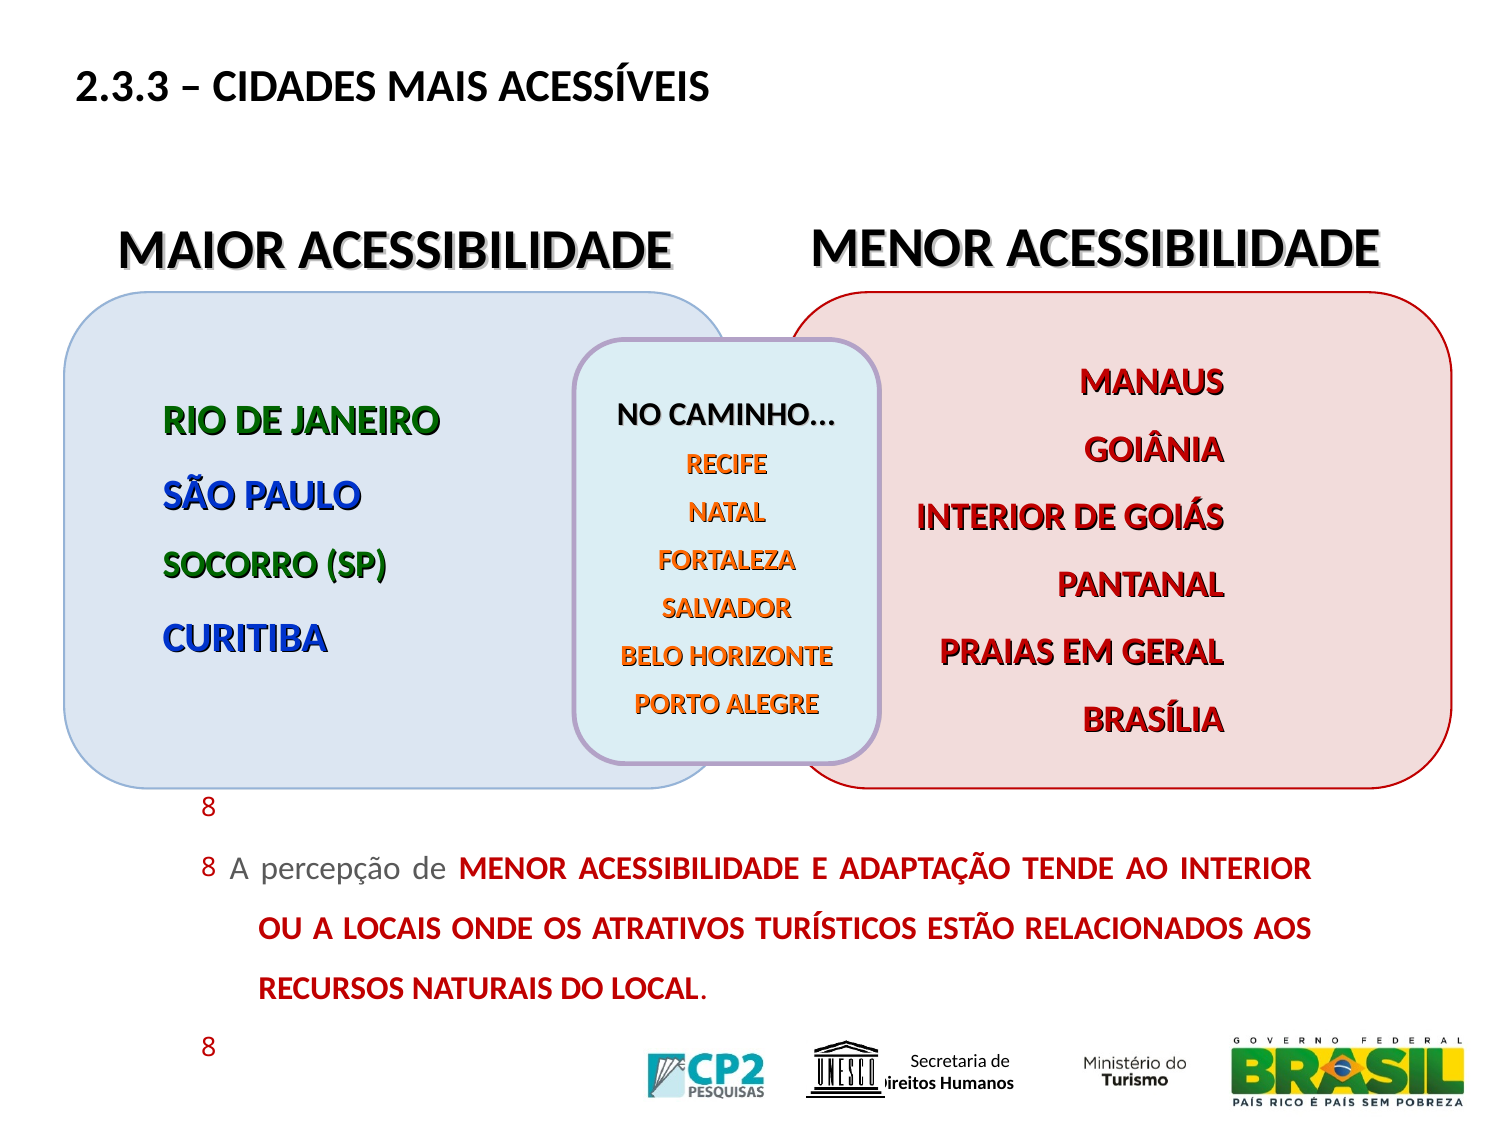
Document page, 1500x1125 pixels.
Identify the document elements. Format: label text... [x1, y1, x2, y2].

text_box [792, 292, 1452, 789]
text_box 2.3.3 – Cidades mais acessíveis [60, 48, 1123, 118]
text_box No caminho... recife Natal Fortaleza Salvador Belo Horizonte Porto alegre [574, 339, 880, 764]
text_box Manaus Goiânia Interior de goiás Pantanal Praias em geral Brasília [901, 326, 1345, 746]
text_box Menor acessibilidade [795, 203, 1397, 285]
text_box A percepção de menor acessibilidade e adaptação tende ao interior ou a locais onde os atrativos turísticos estão relacionados aos recursos naturais do local. [186, 779, 1328, 1074]
text_box [64, 292, 723, 789]
text_box Rio de janeiro São Paulo Socorro (SP) Curitiba [148, 359, 497, 667]
text_box Maior acessibilidade [103, 205, 688, 287]
